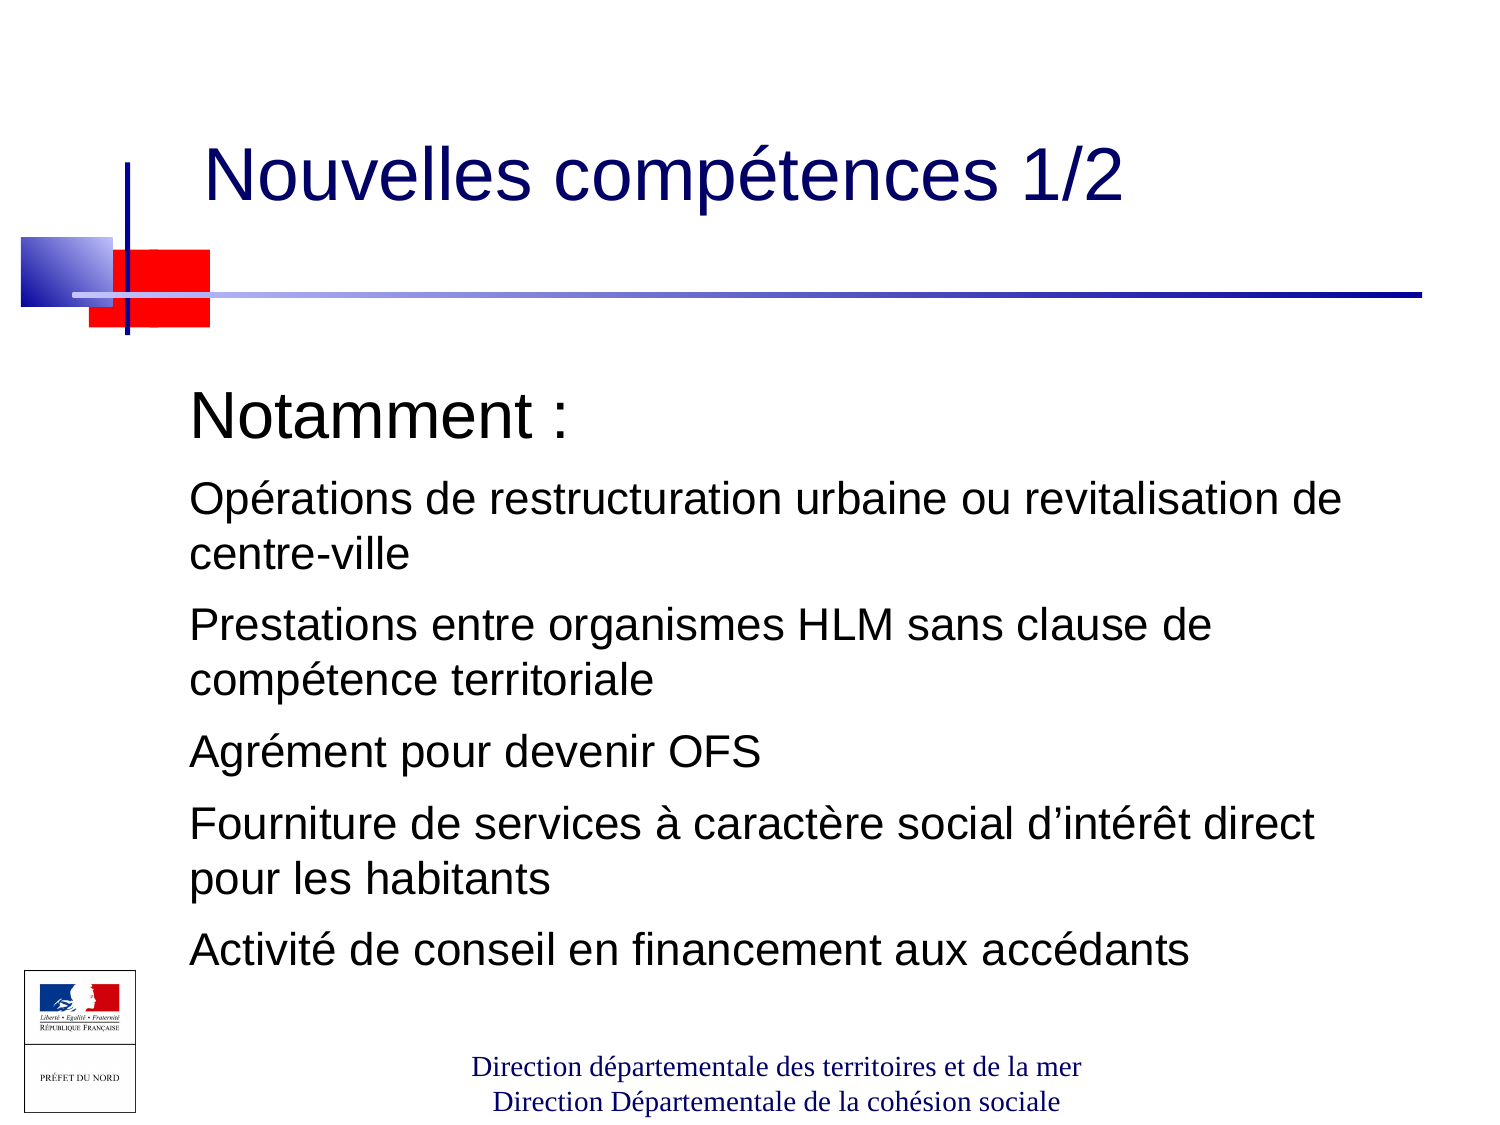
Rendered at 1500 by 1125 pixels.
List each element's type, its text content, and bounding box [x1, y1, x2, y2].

title Nouvelles compétences 1/2 [188, 53, 1467, 289]
picture [24, 970, 136, 1113]
list Notamment : Opérations de restructuration urbaine ou revitalisation de centre-ville Prestations entre organismes HLM sans clause de compétence territoriale Agrément pour devenir OFS Fourniture de services à caractère social d’intérêt direct pour les habitants Activité de conseil en financement aux accédants [118, 364, 1393, 993]
